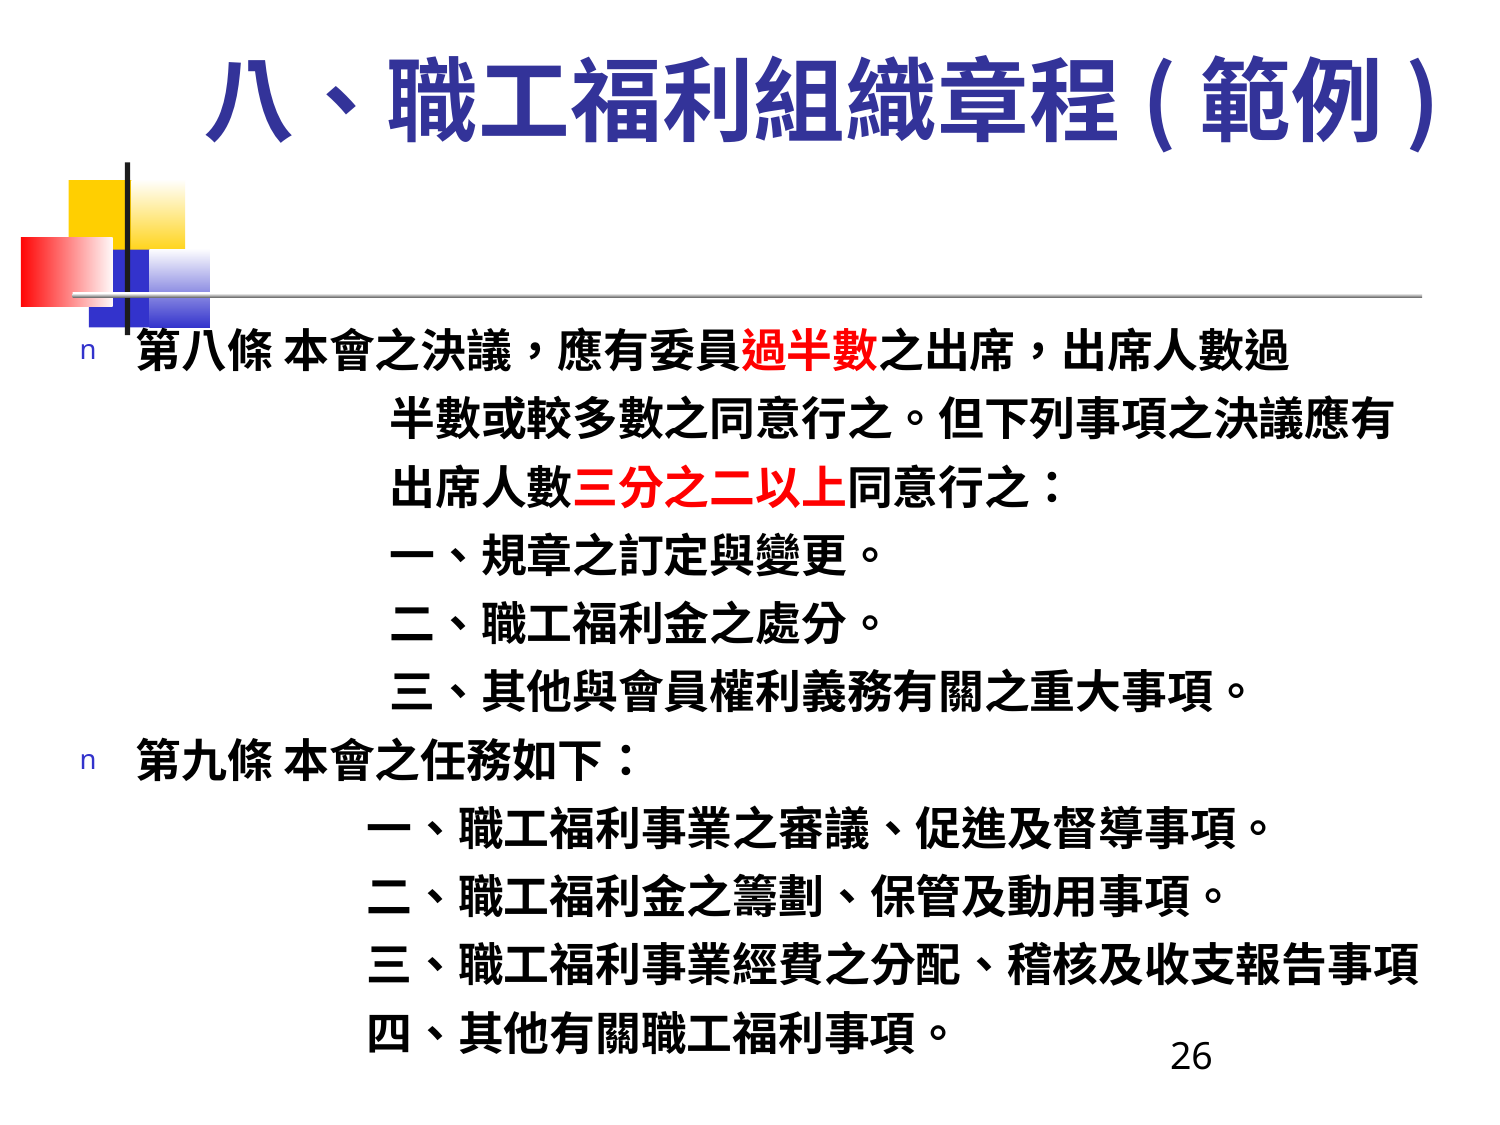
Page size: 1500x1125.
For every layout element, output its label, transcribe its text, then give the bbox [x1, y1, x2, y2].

title 八、職工福利組織章程(範例) [188, 35, 1468, 275]
slide_number <編號> [1155, 1024, 1468, 1100]
list 第八條 本會之決議，應有委員過半數之出席，出席人數過 半數或較多數之同意行之。但下列事項之決議應有 出席人數三分之二以上同意行之： 一、規章之訂定與變更。 二、職工福利金之處分。 三、其他與會員權利義務有關之重大事項。 第九條 本會之任務如下： 一、職工福利事業之審議、促進及督導事項。 二、職工福利金之籌劃、保管及動用事項。 三、職工福利事業經費之分配、稽核及收支報告事項 四、其他有關職工福利事項。 [64, 314, 1447, 1094]
